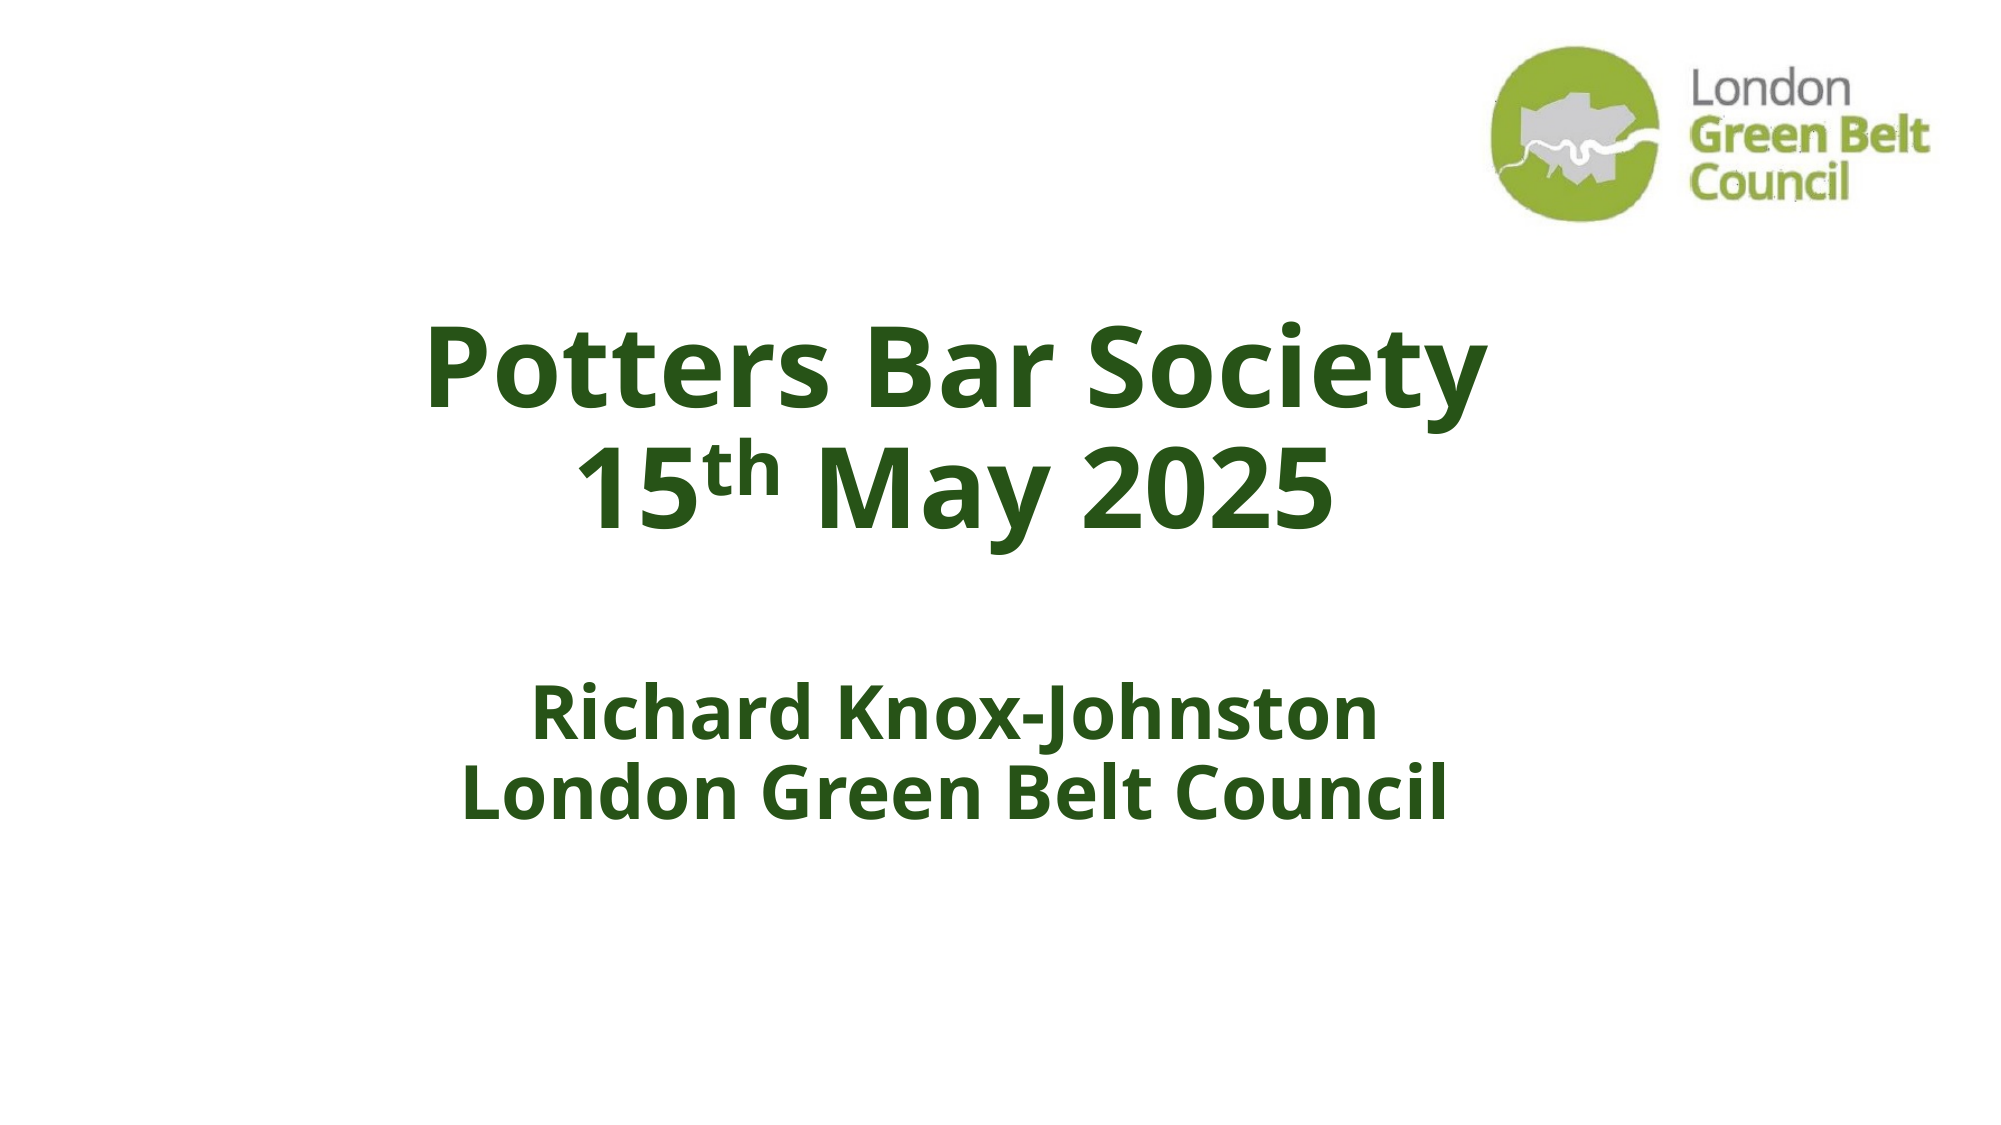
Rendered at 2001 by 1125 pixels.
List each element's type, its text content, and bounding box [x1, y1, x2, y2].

picture [1465, 38, 1971, 240]
title Potters Bar Society 15th May 2025 Richard Knox-Johnston London Green Belt Council [160, 286, 1750, 925]
